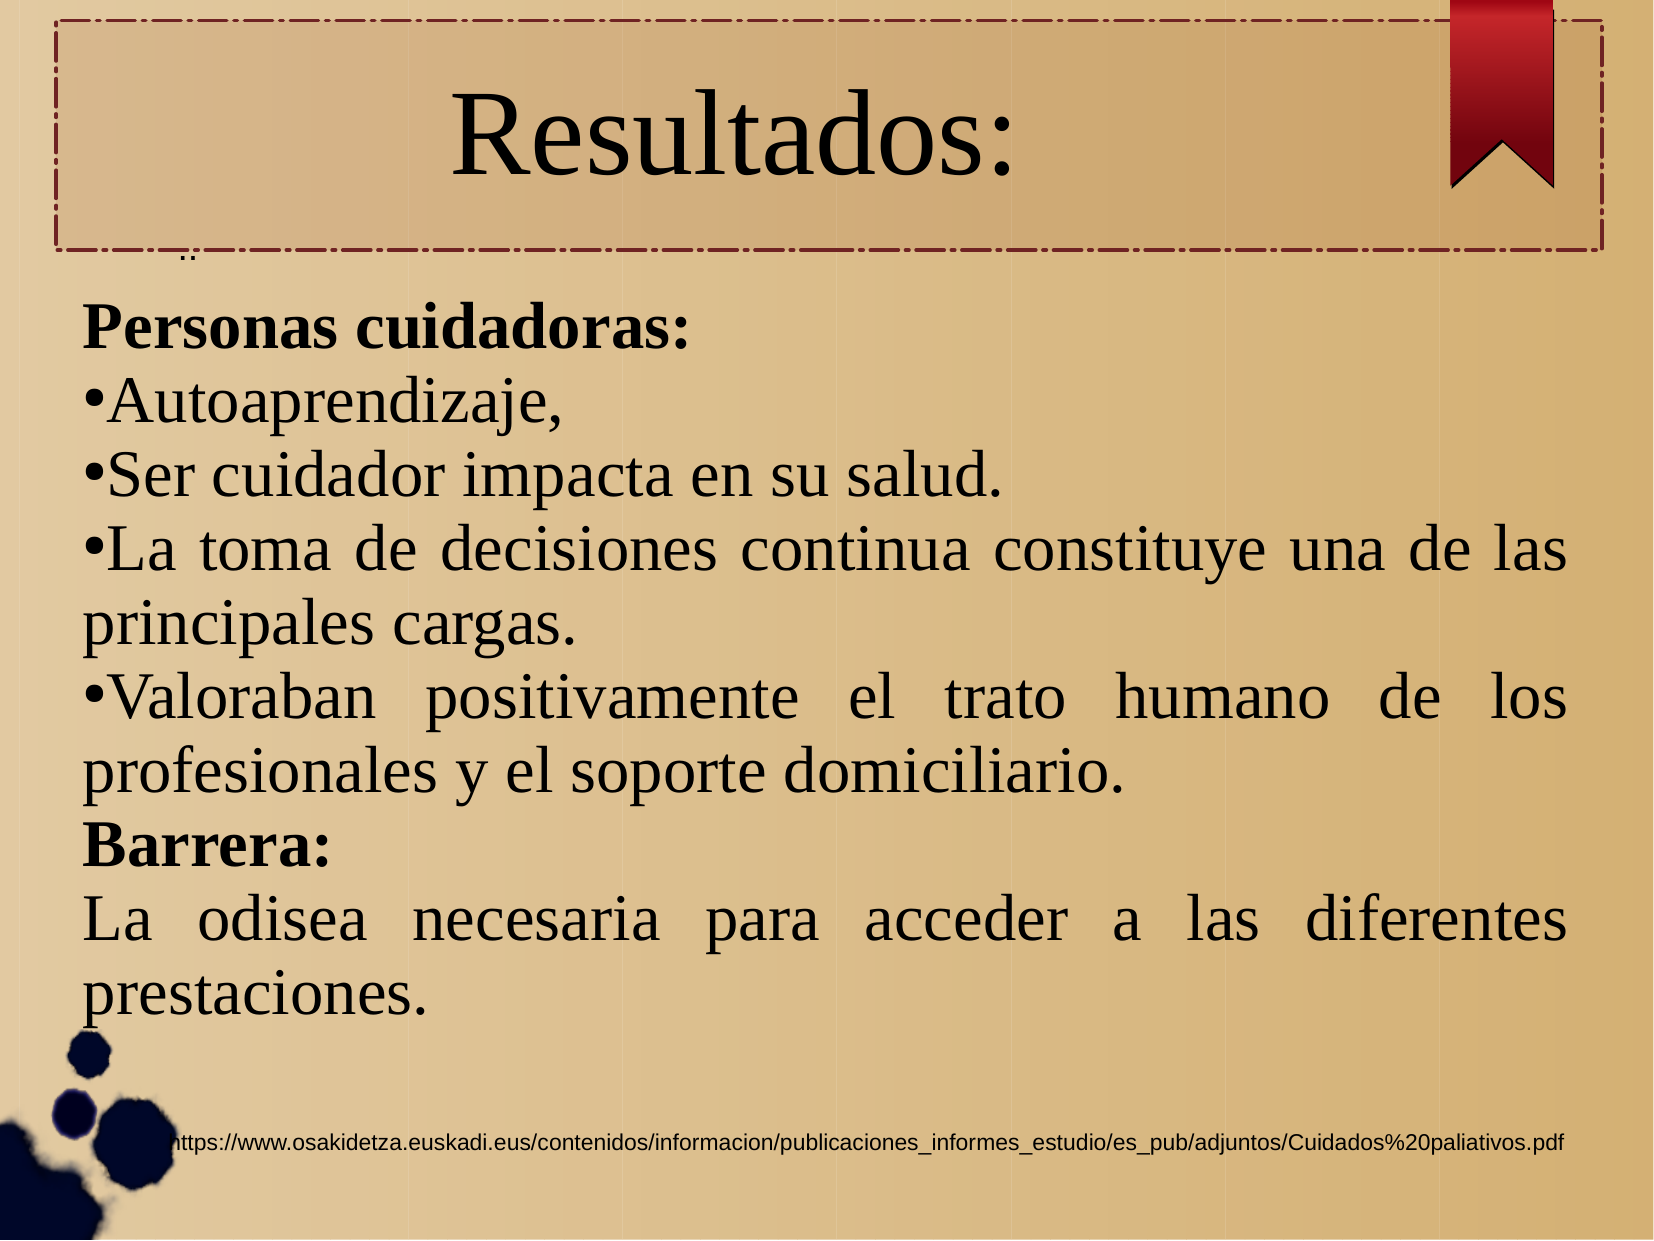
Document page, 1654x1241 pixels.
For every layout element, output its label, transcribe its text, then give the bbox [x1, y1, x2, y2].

text_box https://www.osakidetza.euskadi.eus/contenidos/informacion/publicaciones_informes_estudio/es_pub/adjuntos/Cuidados%20paliativos.pdf [153, 1122, 1635, 1163]
title Resultados: [59, 15, 1441, 252]
subtitle Personas cuidadoras: Autoaprendizaje, Ser cuidador impacta en su salud. La toma de decisiones continua constituye una de las principales cargas. Valoraban positivamente el trato humano de los profesionales y el soporte domiciliario. Barrera: La odisea necesaria para acceder a las diferentes prestaciones. [82, 288, 1571, 1030]
text_box .. [162, 218, 1505, 288]
